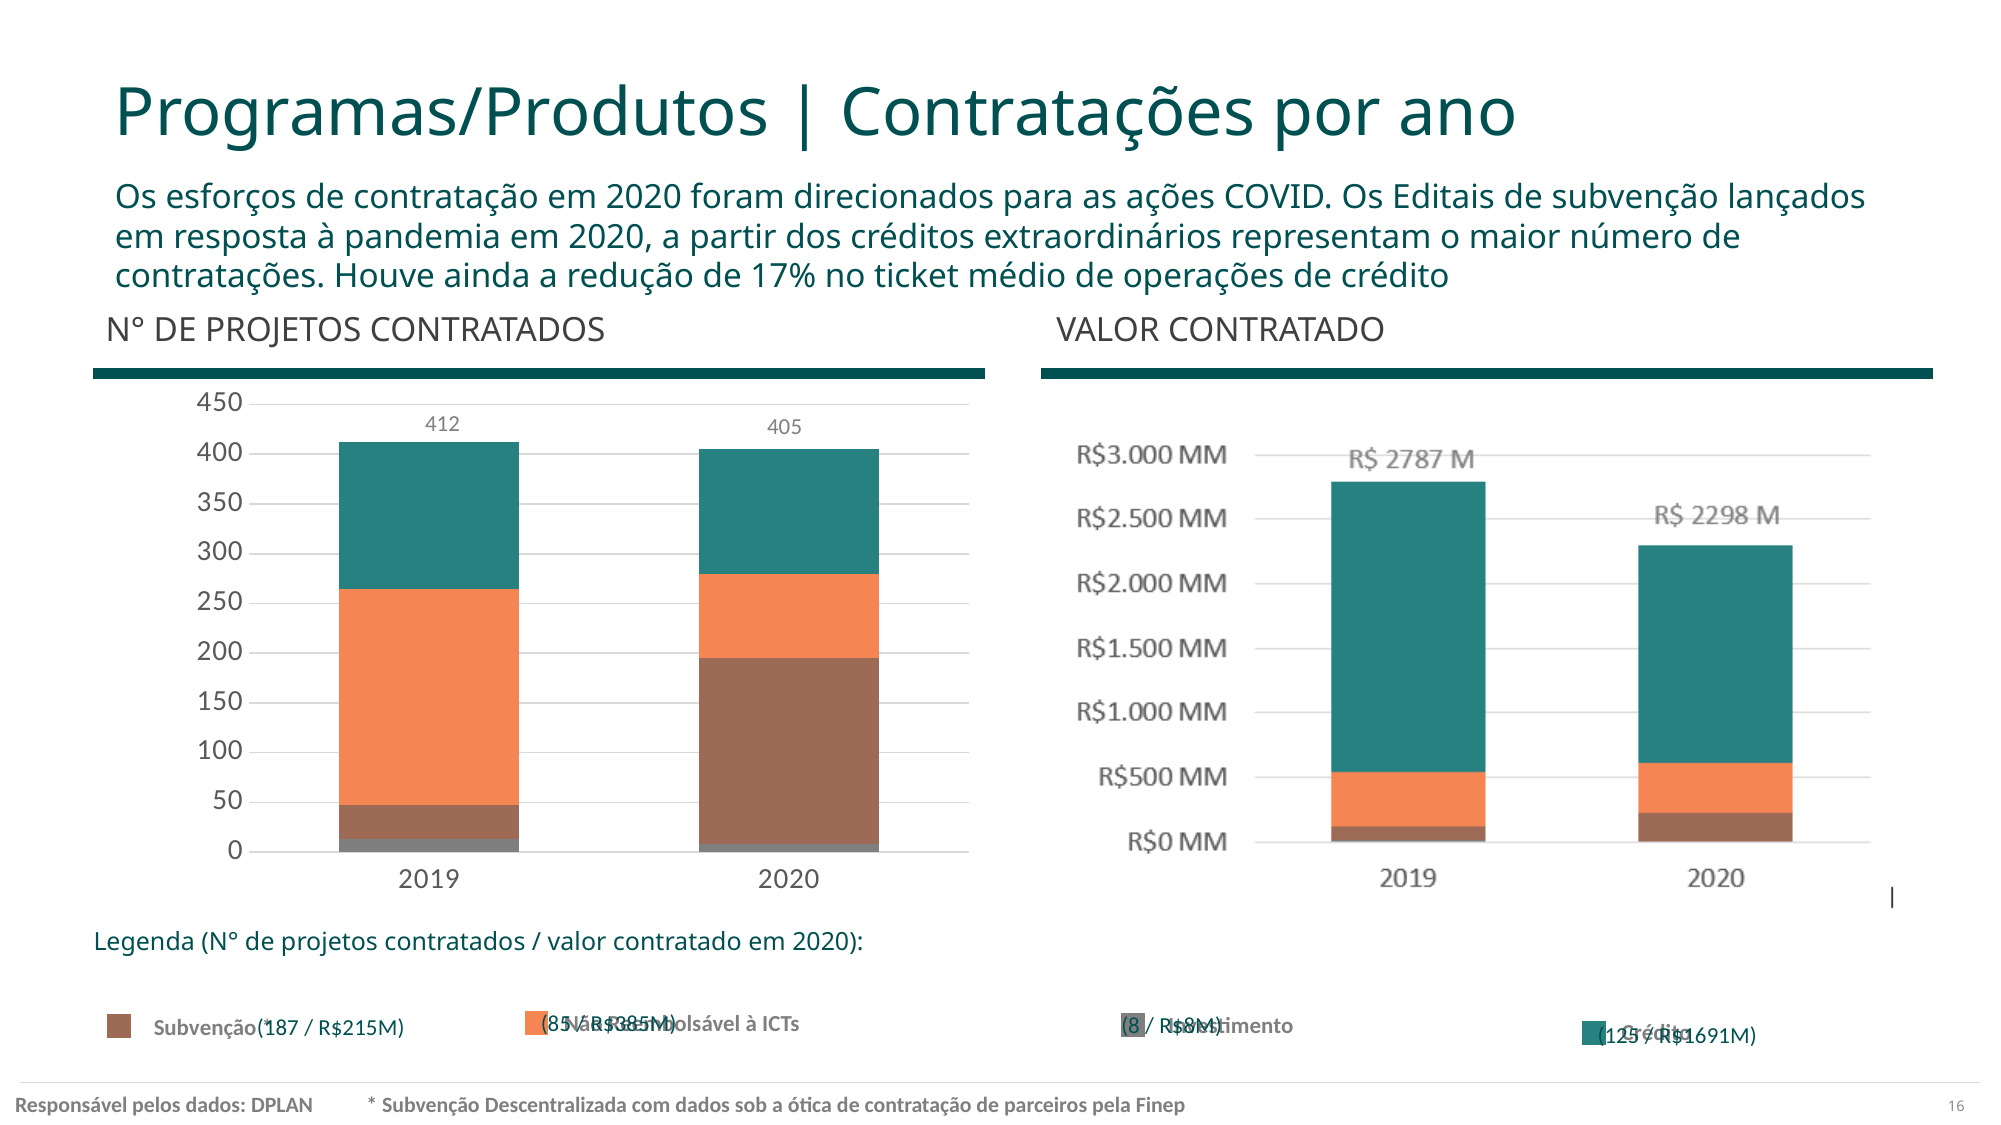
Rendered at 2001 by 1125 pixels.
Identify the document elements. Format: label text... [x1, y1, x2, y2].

text_box N° DE PROJETOS CONTRATADOS [90, 300, 821, 356]
text_box Legenda (N° de projetos contratados / valor contratado em 2020): [93, 917, 1388, 963]
text_box (8 / R$8M) [1121, 996, 1432, 1053]
text_box 405 [731, 402, 839, 448]
text_box (125 / R$1691M) [1597, 1006, 1880, 1063]
text_box (187 / R$215M) [106, 997, 463, 1055]
chart [180, 379, 986, 908]
text_box Responsável pelos dados: DPLAN [1240, 1083, 2000, 1125]
title Os esforços de contratação em 2020 foram direcionados para as ações COVID. Os Editais de subvenção lançados em resposta à pandemia em 2020, a partir dos créditos extraordinários representam o maior número de contratações. Houve ainda a redução de 17% no ticket médio de operações de crédito [99, 173, 1900, 296]
text_box [1041, 368, 1933, 379]
text_box [93, 368, 985, 379]
text_box * Subvenção Descentralizada com dados sob a ótica de contratação de parceiros pela Finep [351, 1083, 1240, 1125]
text_box [525, 1011, 540, 1035]
text_box Programas/Produtos | Contratações por ano [99, 45, 1900, 173]
text_box [1582, 1021, 1597, 1045]
text_box VALOR CONTRATADO [1041, 300, 1772, 356]
text_box (85 / R$385M) [540, 993, 967, 1051]
text_box Responsável pelos dados: DPLAN [0, 1083, 351, 1125]
text_box 412 [389, 399, 497, 445]
picture [1041, 398, 1904, 914]
